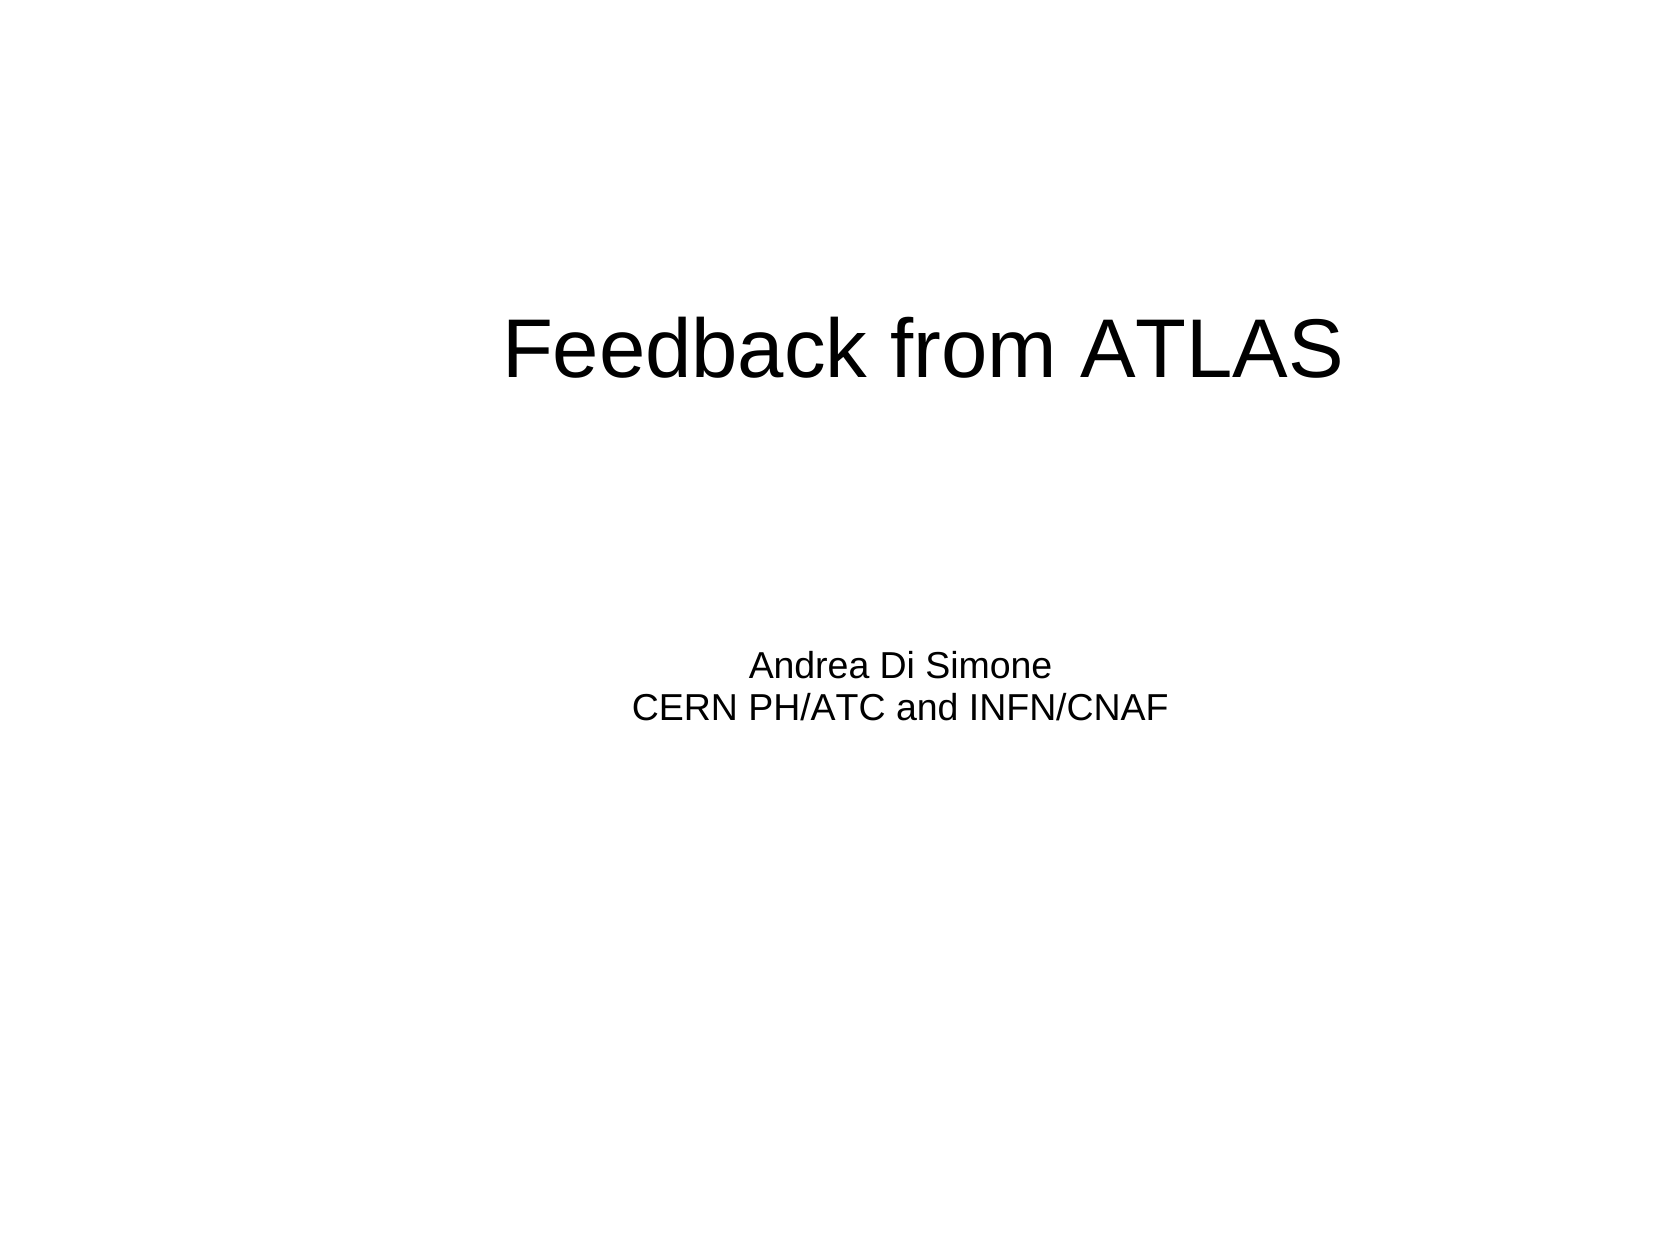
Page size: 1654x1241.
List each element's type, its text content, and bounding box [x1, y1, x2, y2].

text_box Feedback from ATLAS [487, 294, 1209, 413]
text_box Andrea Di Simone CERN PH/ATC and INFN/CNAF [617, 637, 1088, 746]
